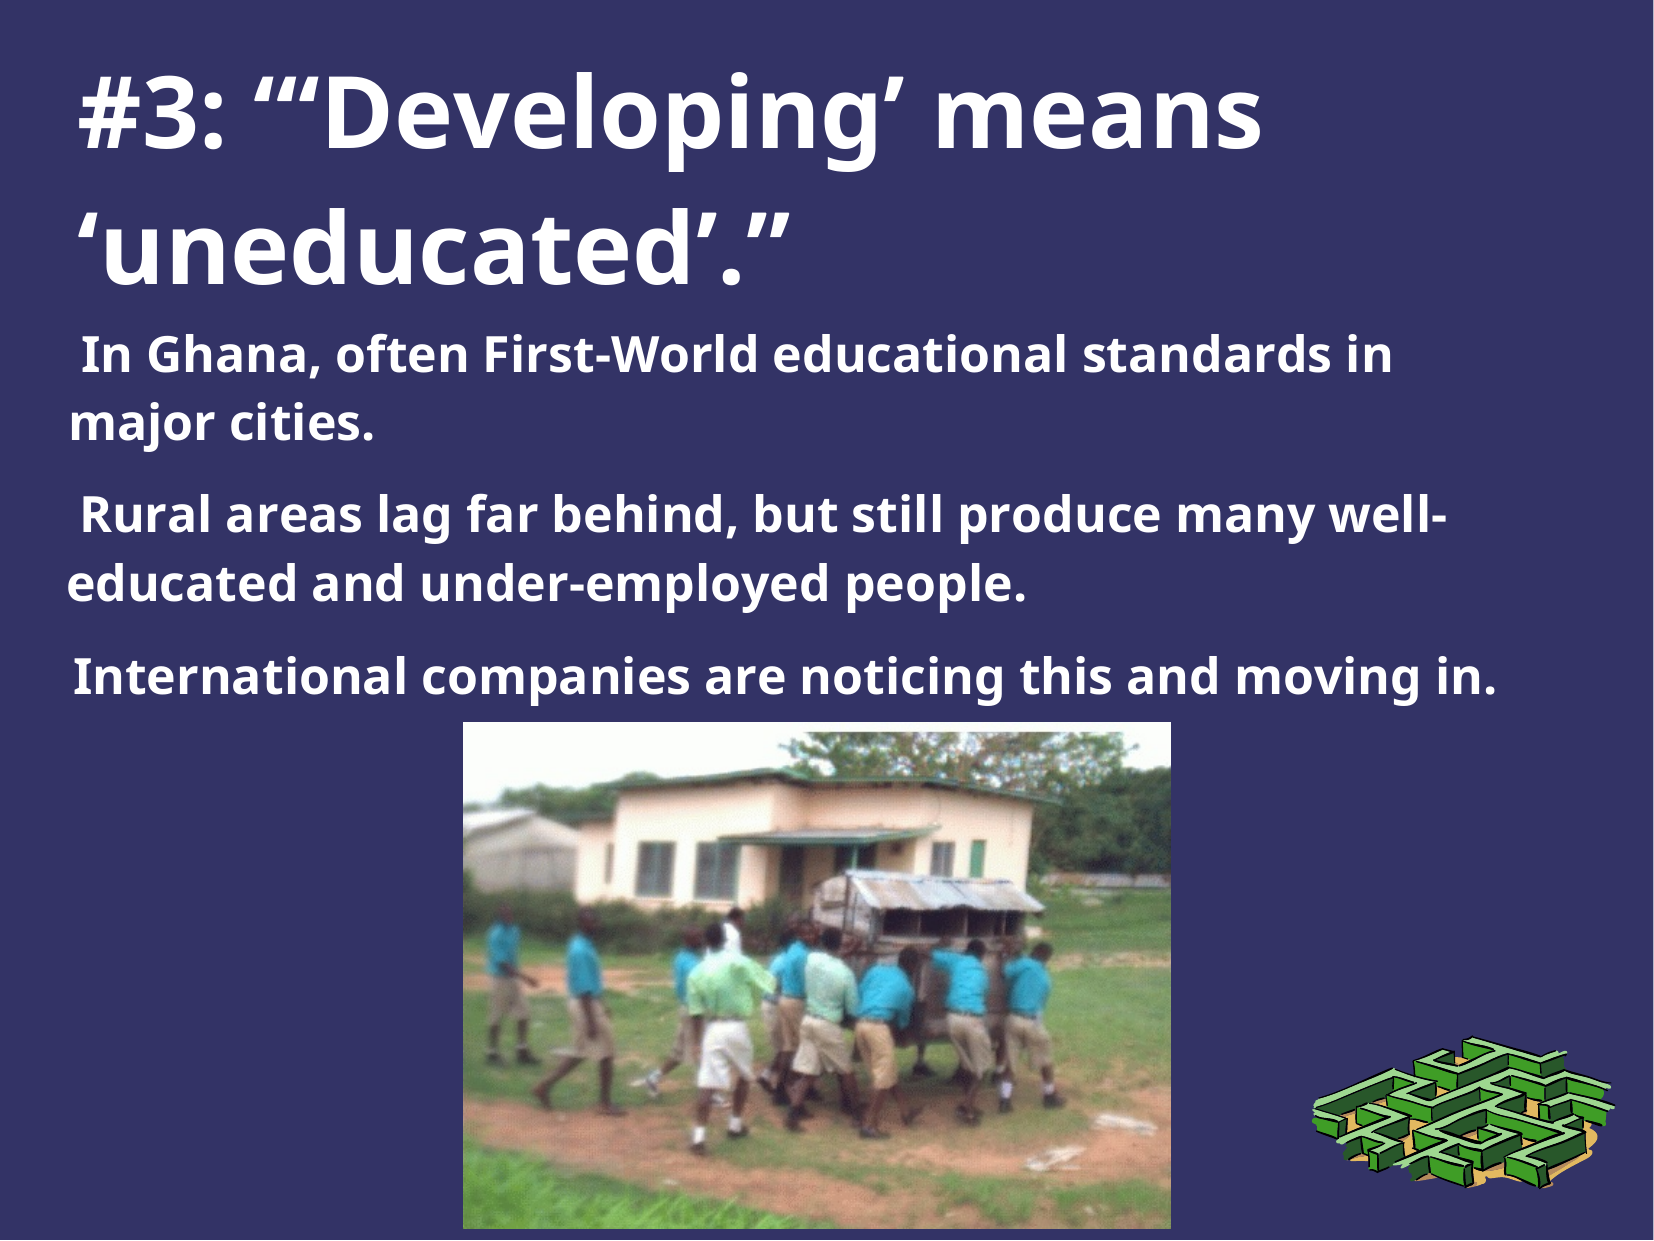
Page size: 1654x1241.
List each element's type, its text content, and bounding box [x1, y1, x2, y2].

text_box International companies are noticing this and moving in. [45, 633, 1535, 707]
text_box In Ghana, often First-World educational standards in major cities. [53, 311, 1554, 443]
picture [463, 722, 1171, 1229]
text_box #3: “‘Developing’ means ‘uneducated’.” [63, 34, 1601, 290]
text_box Rural areas lag far behind, but still produce many well-educated and under-employed people. [51, 471, 1589, 604]
